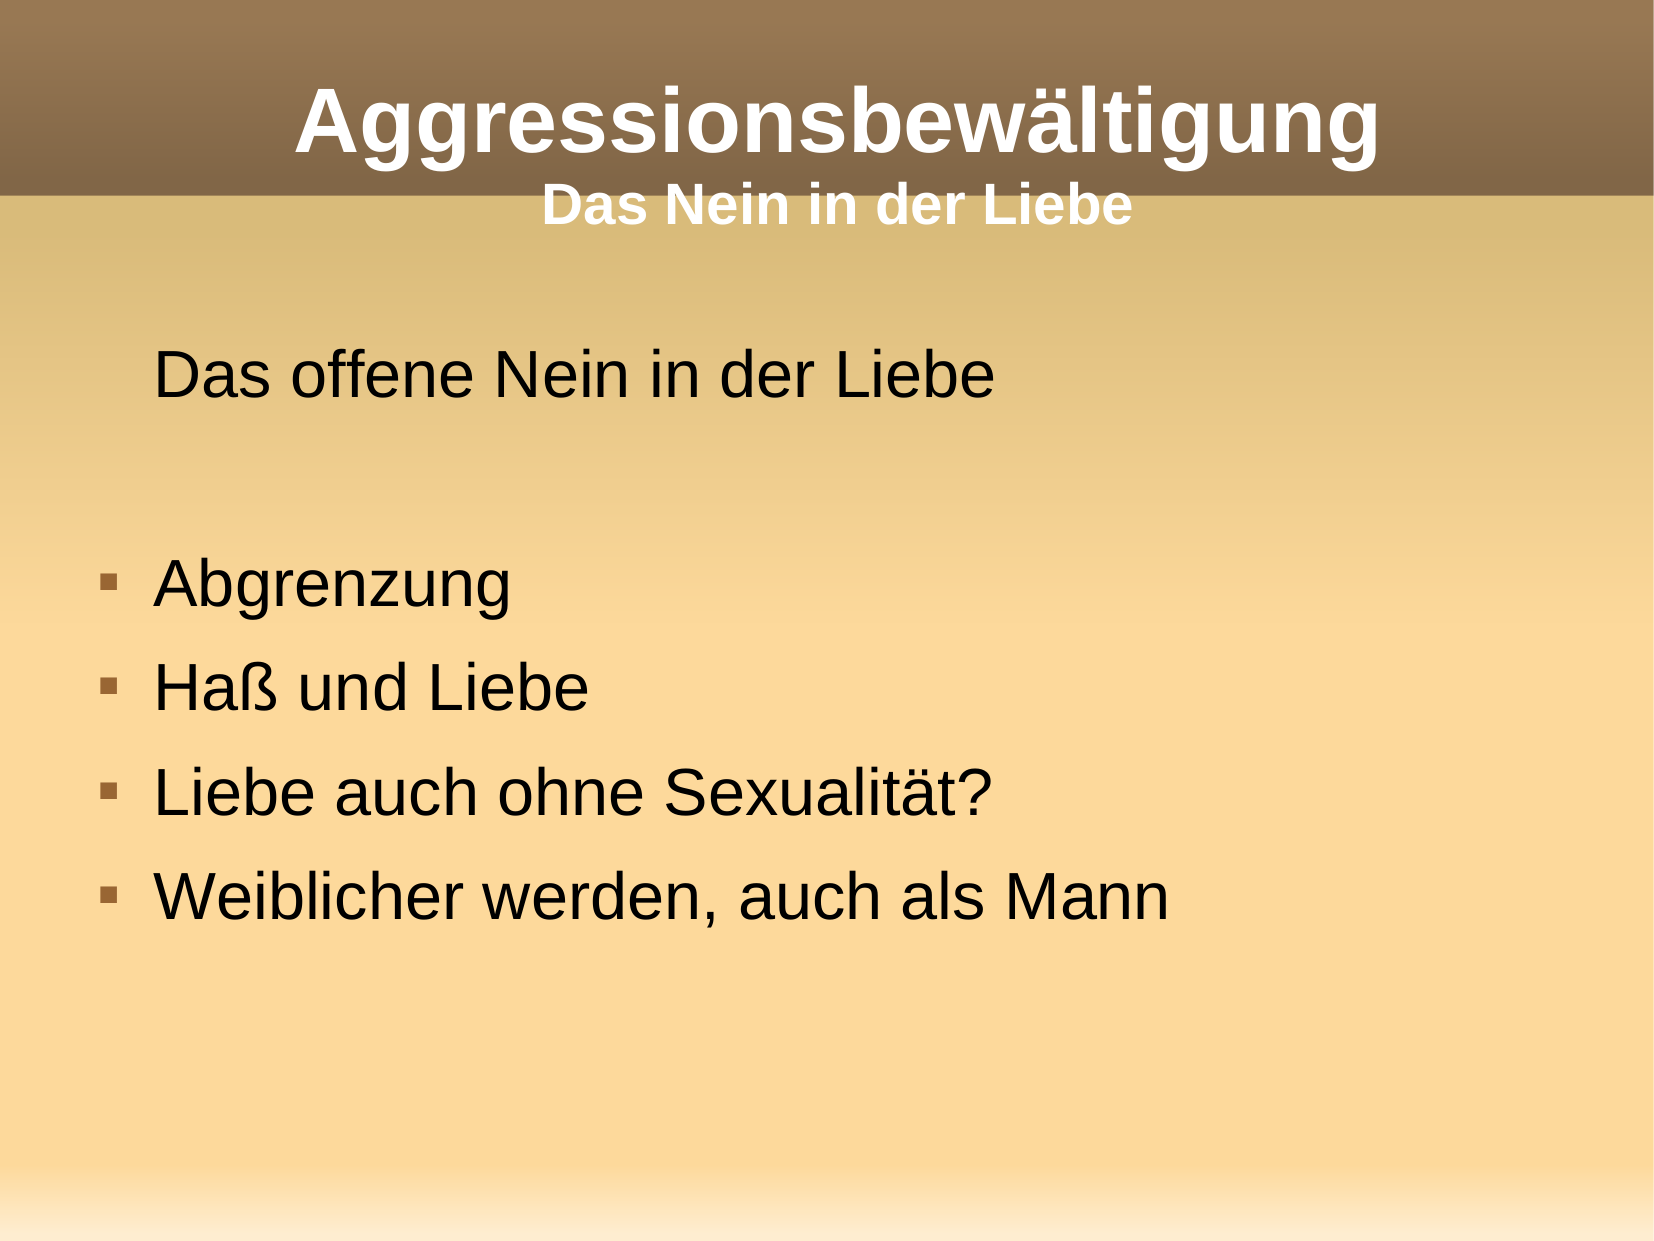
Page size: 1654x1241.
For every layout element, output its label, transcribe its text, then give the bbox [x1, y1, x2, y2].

picture [0, 0, 1654, 1241]
title Aggressionsbewältigung Das Nein in der Liebe [94, 56, 1583, 250]
list Das offene Nein in der Liebe Abgrenzung Haß und Liebe Liebe auch ohne Sexualität? Weiblicher werden, auch als Mann [82, 337, 1571, 1037]
